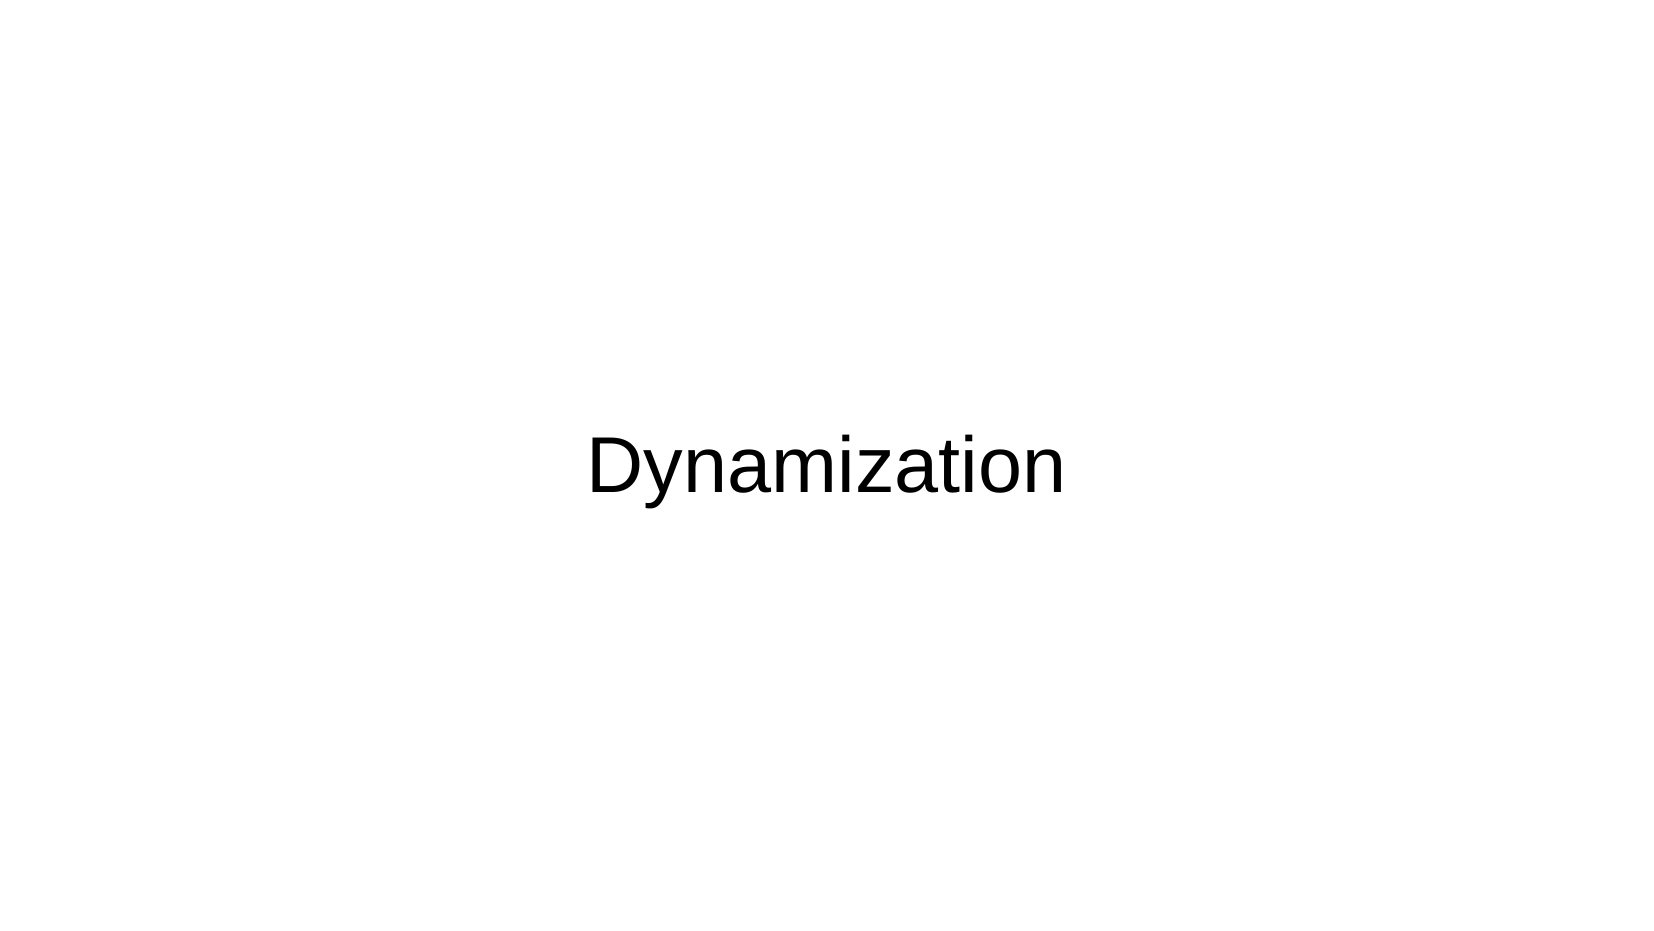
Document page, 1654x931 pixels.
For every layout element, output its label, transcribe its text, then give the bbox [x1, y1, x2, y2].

title Dynamization [82, 387, 1571, 543]
